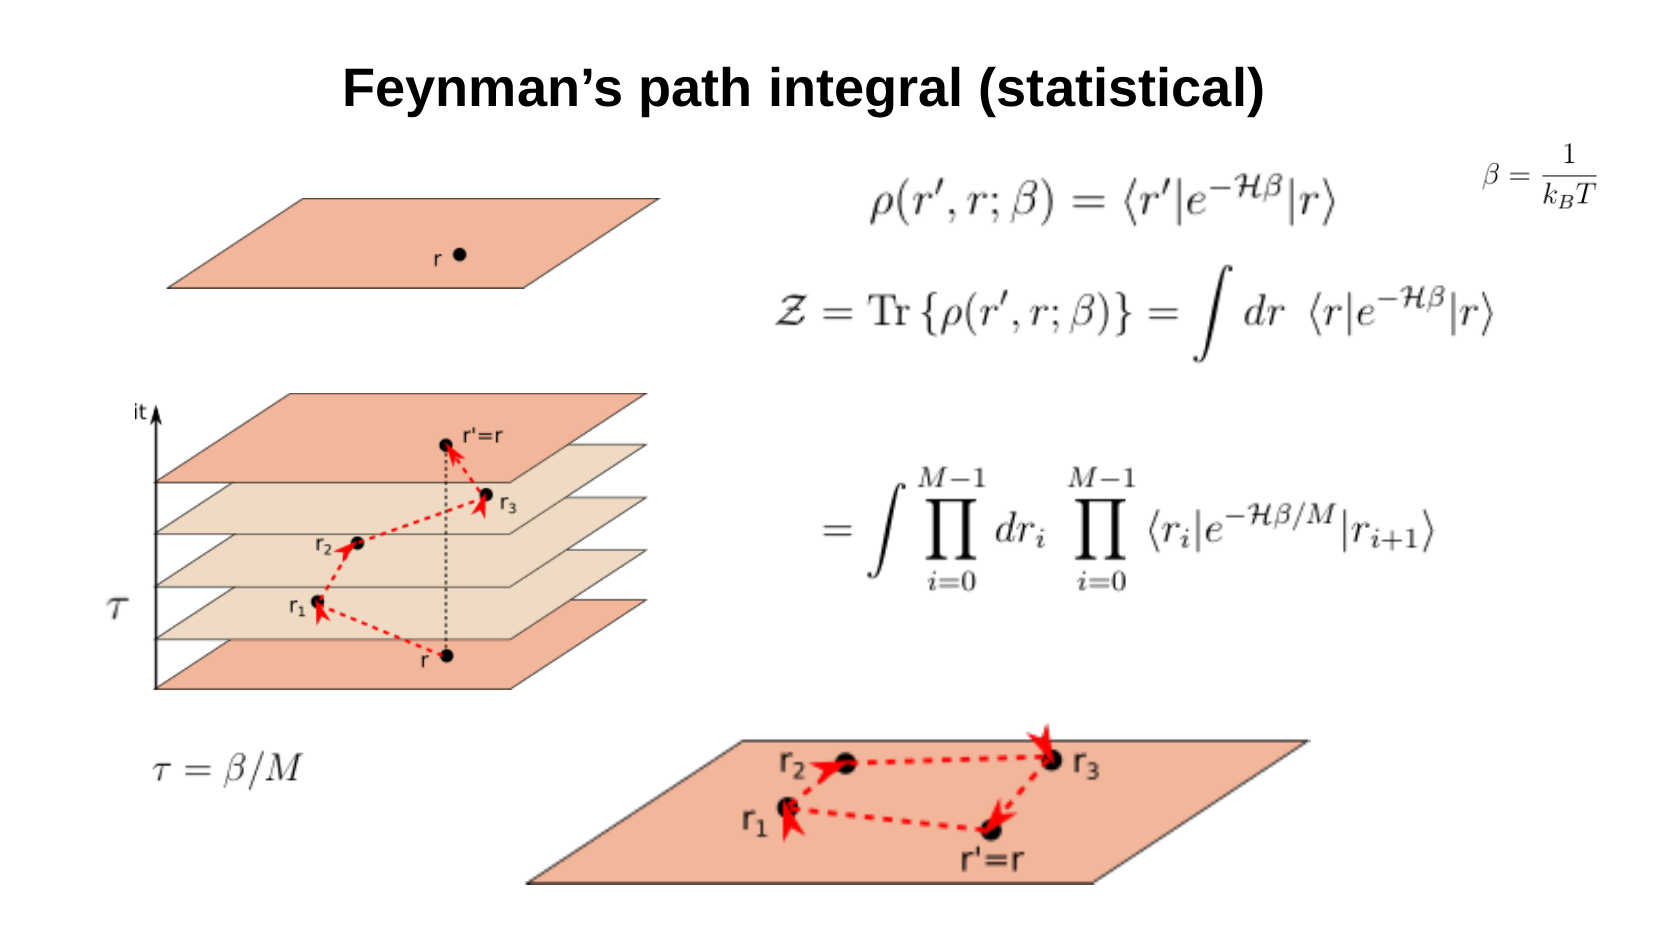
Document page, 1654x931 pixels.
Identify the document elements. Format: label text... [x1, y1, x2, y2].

title Feynman’s path integral (statistical) [60, 9, 1549, 166]
picture [1470, 130, 1609, 226]
picture [785, 449, 1471, 616]
picture [166, 198, 661, 289]
picture [90, 393, 648, 691]
picture [525, 723, 1311, 886]
picture [737, 156, 1516, 376]
picture [135, 735, 324, 811]
